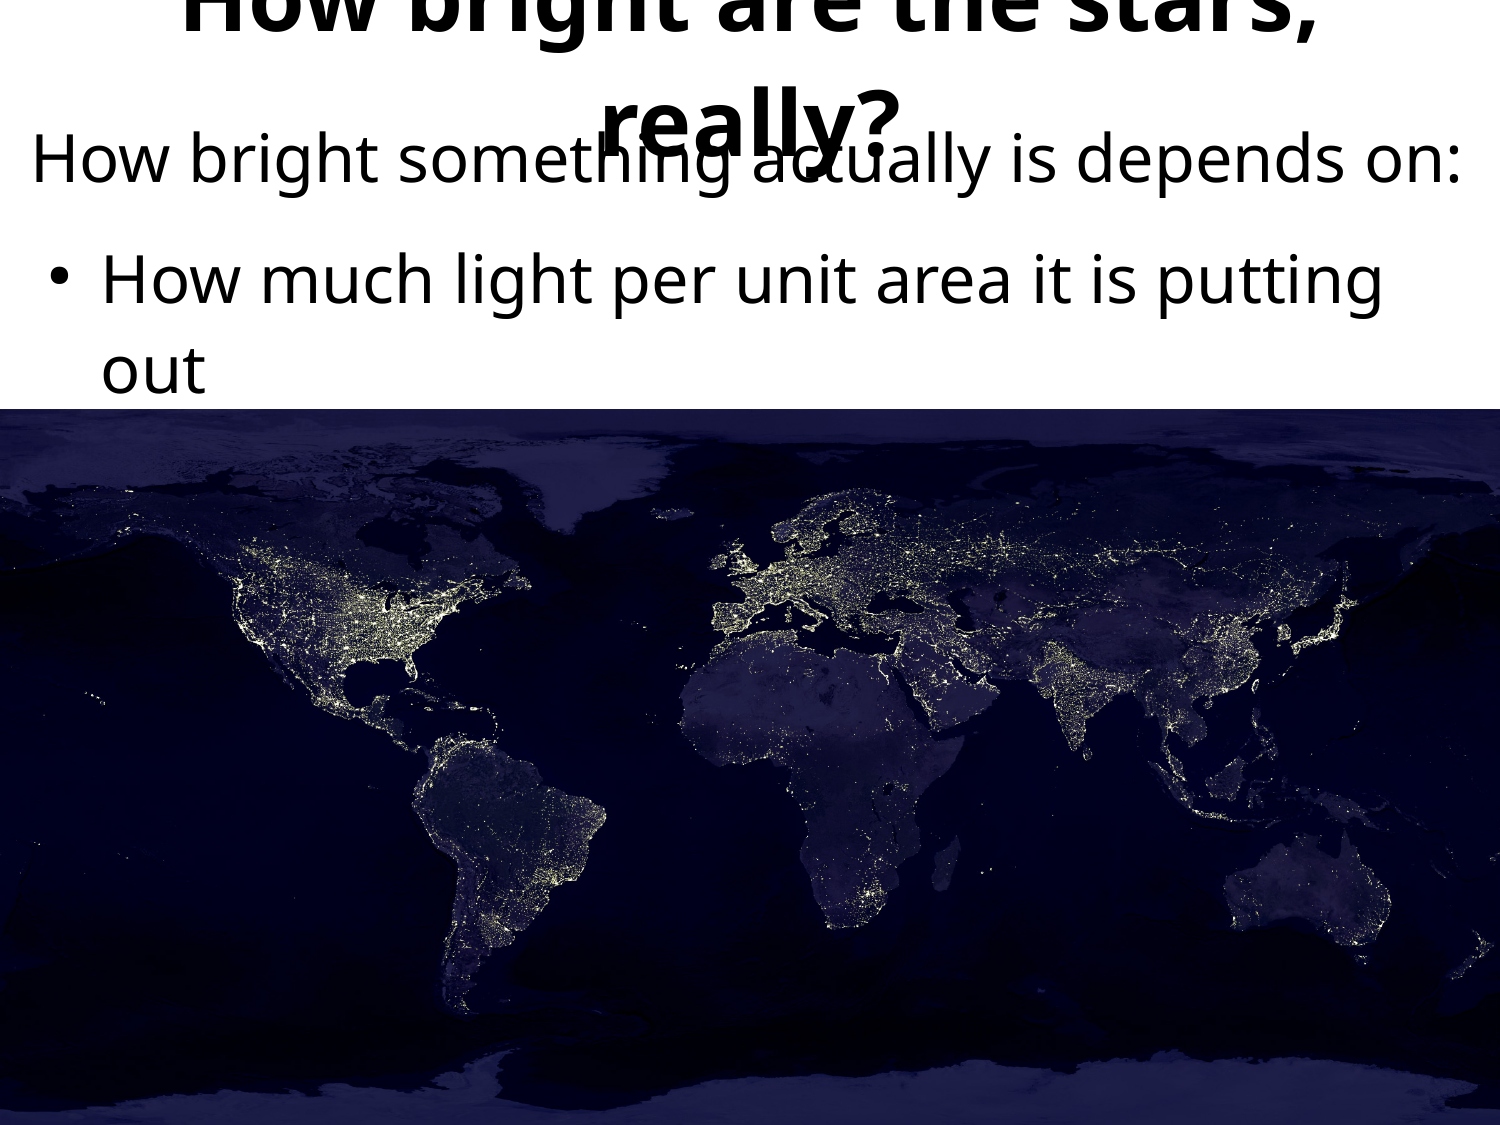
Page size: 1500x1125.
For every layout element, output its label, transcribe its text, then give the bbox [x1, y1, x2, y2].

list How bright something actually is depends on: How much light per unit area it is putting out How big it is [30, 111, 1471, 409]
title How bright are the stars, really? [30, 4, 1471, 111]
picture [0, 409, 1500, 1125]
